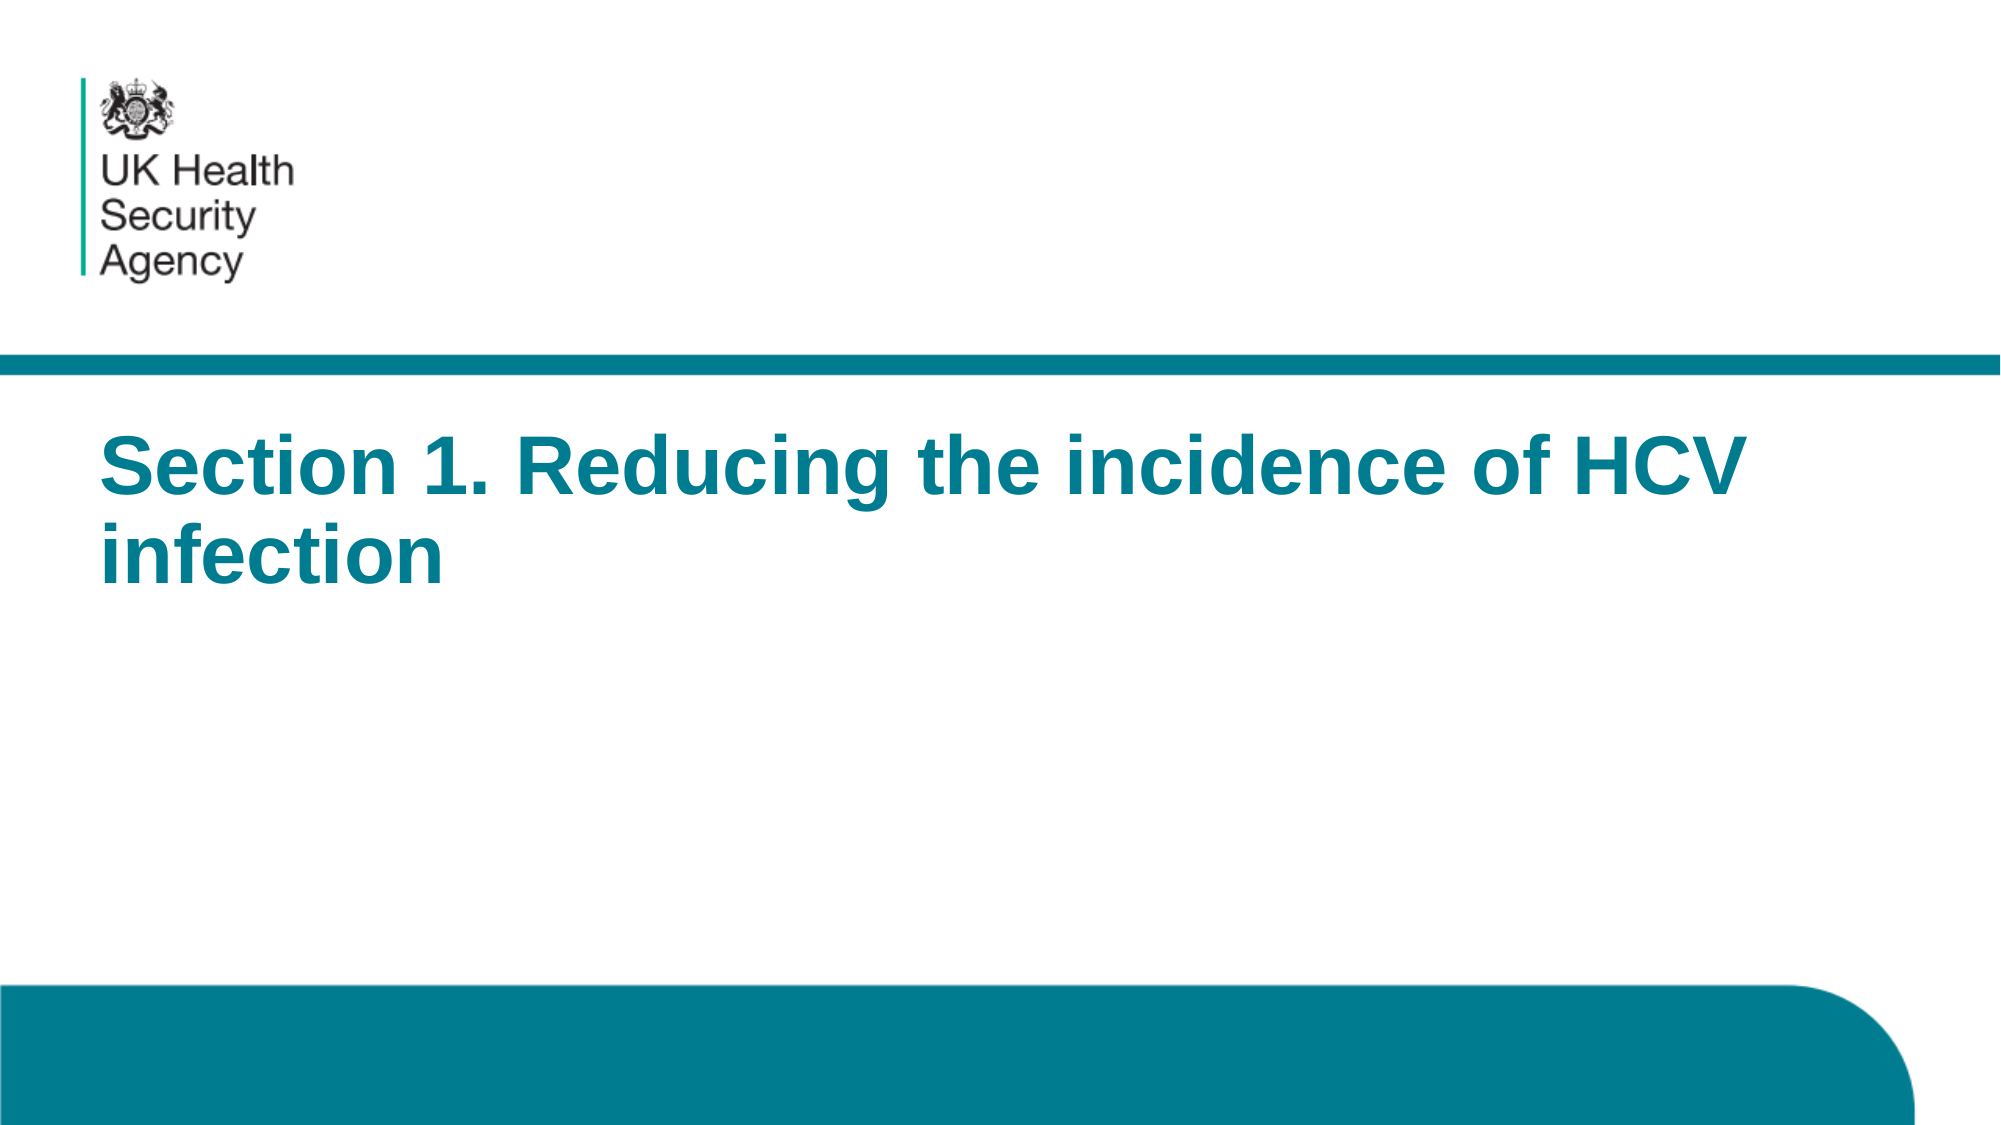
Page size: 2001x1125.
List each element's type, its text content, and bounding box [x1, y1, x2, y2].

title Section 1. Reducing the incidence of HCV infection [84, 414, 1804, 807]
